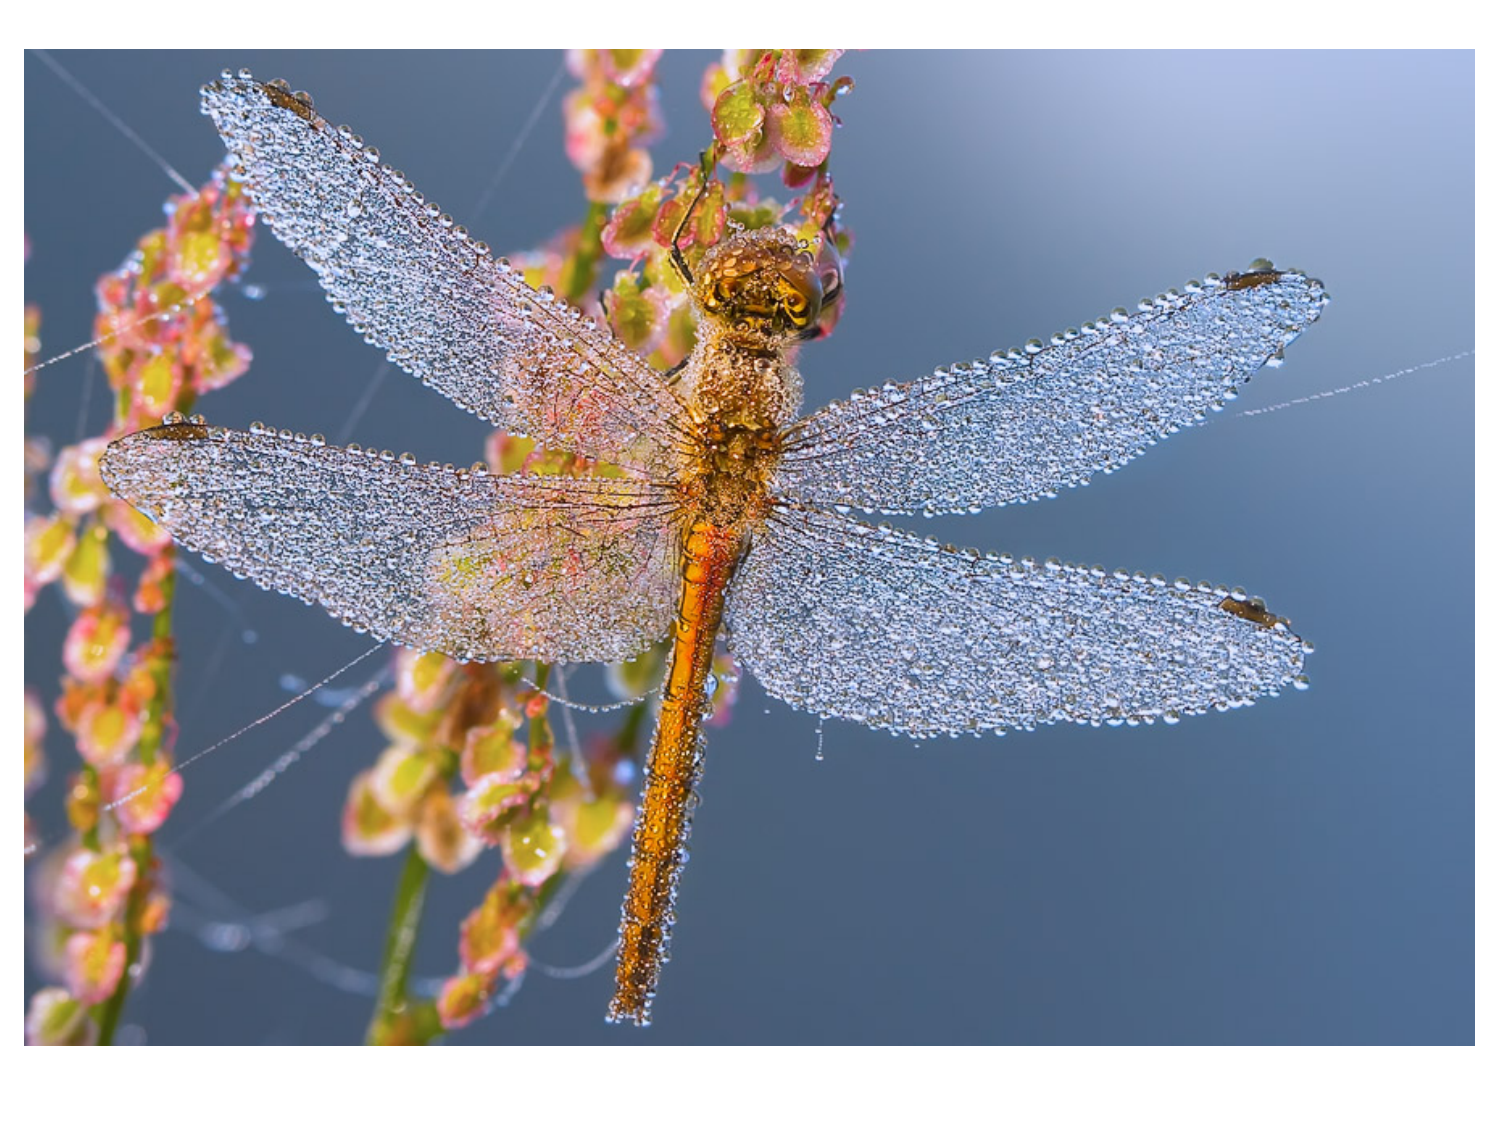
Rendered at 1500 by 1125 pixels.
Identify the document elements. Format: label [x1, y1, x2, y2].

picture [24, 50, 1475, 1046]
